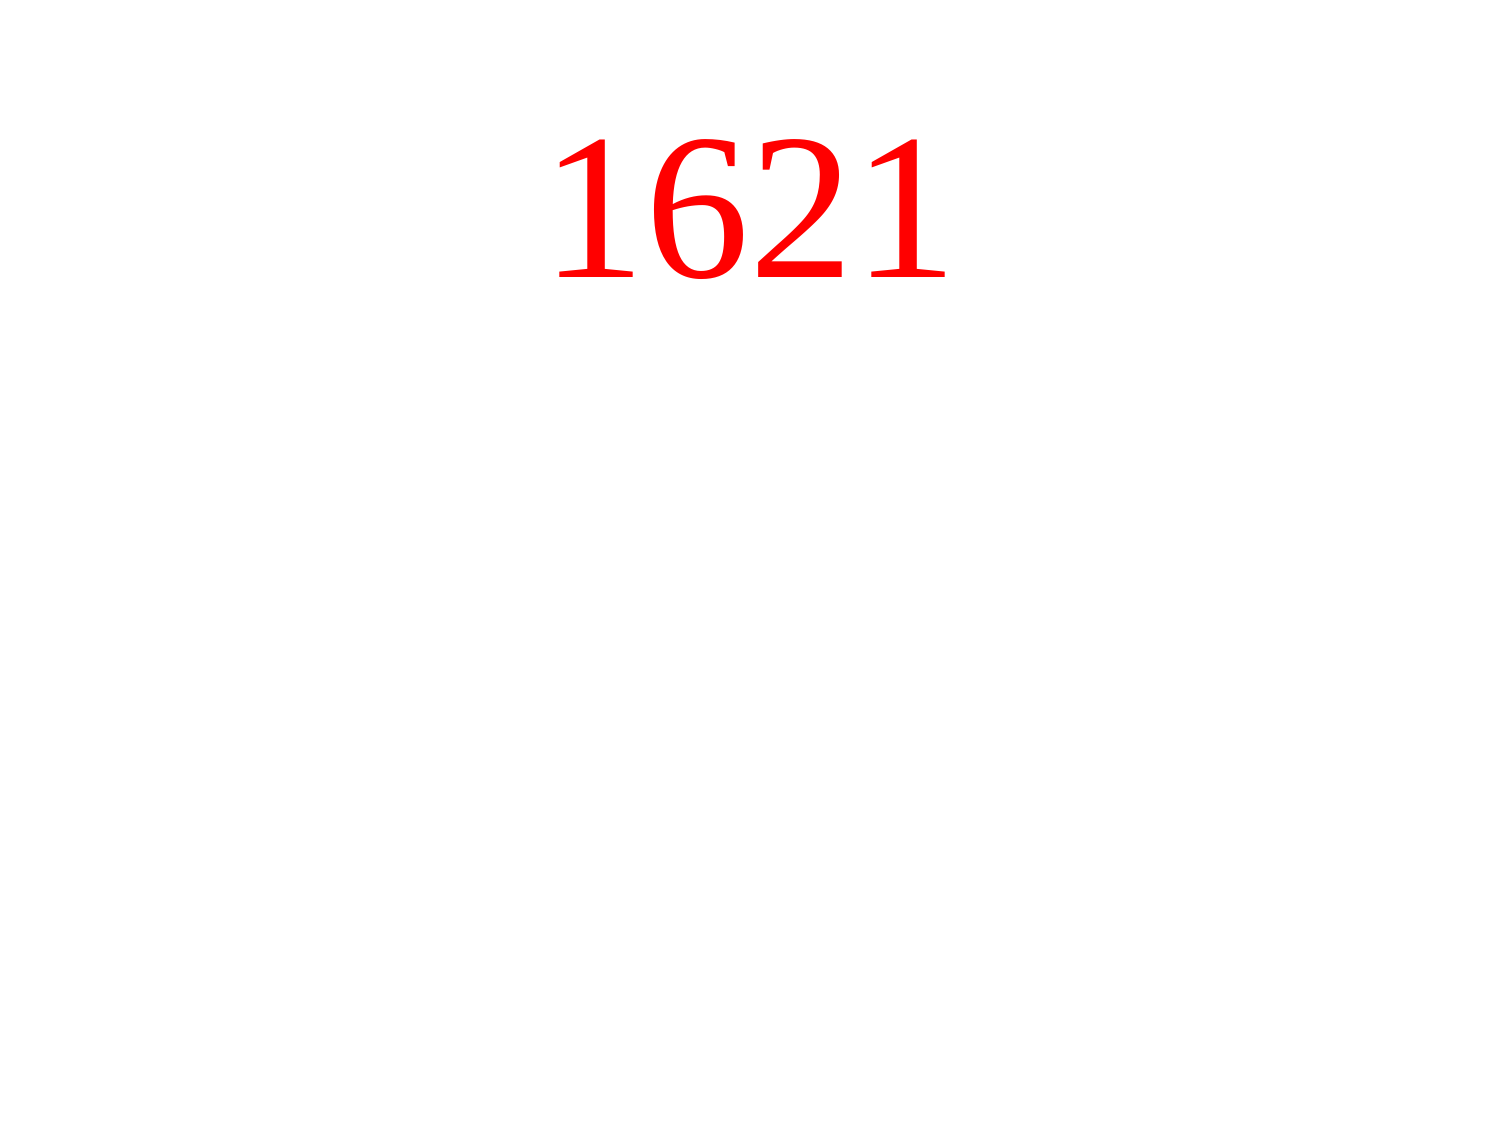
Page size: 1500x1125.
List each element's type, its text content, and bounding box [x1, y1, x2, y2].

title 1621 [112, 61, 1388, 327]
